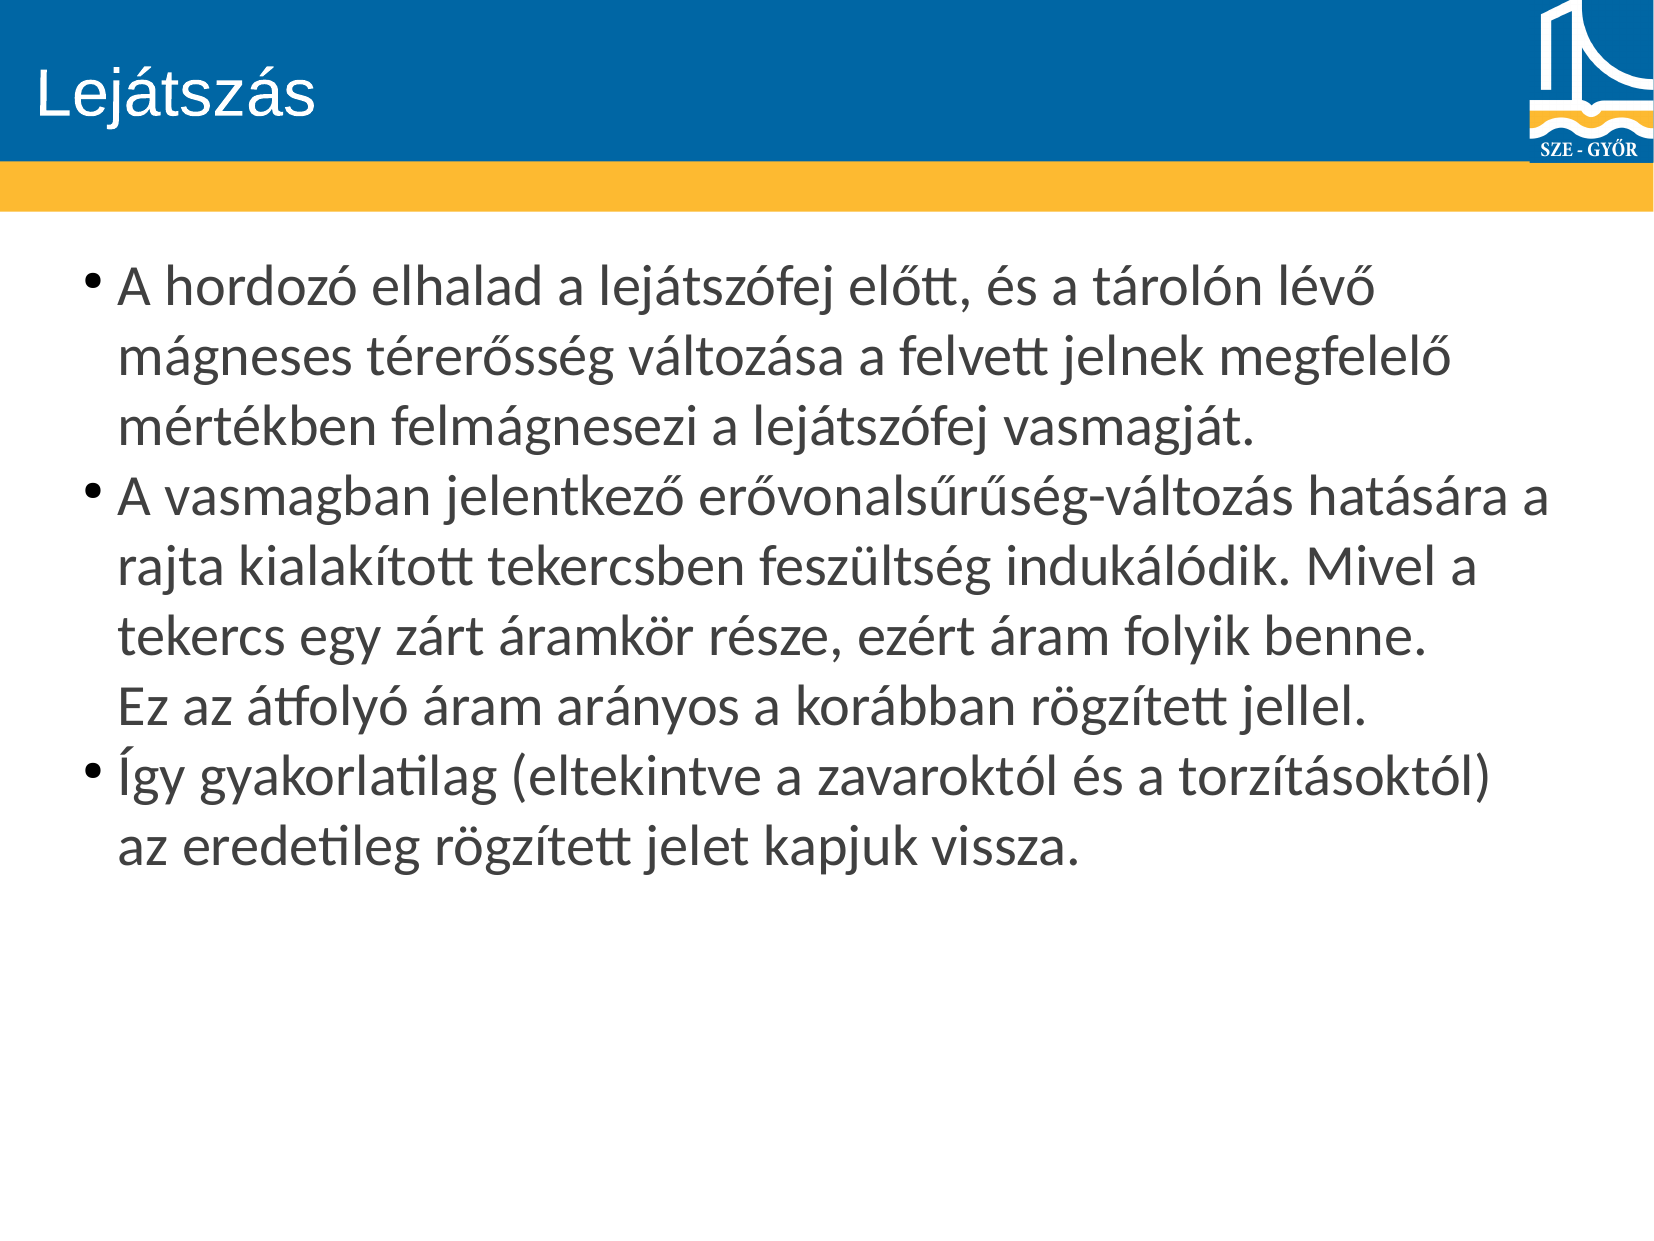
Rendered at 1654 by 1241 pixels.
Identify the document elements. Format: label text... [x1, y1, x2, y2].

picture [1529, 0, 1654, 163]
text_box A hordozó elhalad a lejátszófej előtt, és a tárolón lévő mágneses térerősség változása a felvett jelnek megfelelő mértékben felmágnesezi a lejátszófej vasmagját. A vasmagban jelentkező erővonalsűrűség-változás hatására a rajta kialakított tekercsben feszültség indukálódik. Mivel a tekercs egy zárt áramkör része, ezért áram folyik benne. Ez az átfolyó áram arányos a korábban rögzített jellel. Így gyakorlatilag (eltekintve a zavaroktól és a torzításoktól) az eredetileg rögzített jelet kapjuk vissza. [82, 247, 1571, 1198]
text_box Lejátszás [34, 48, 1524, 144]
